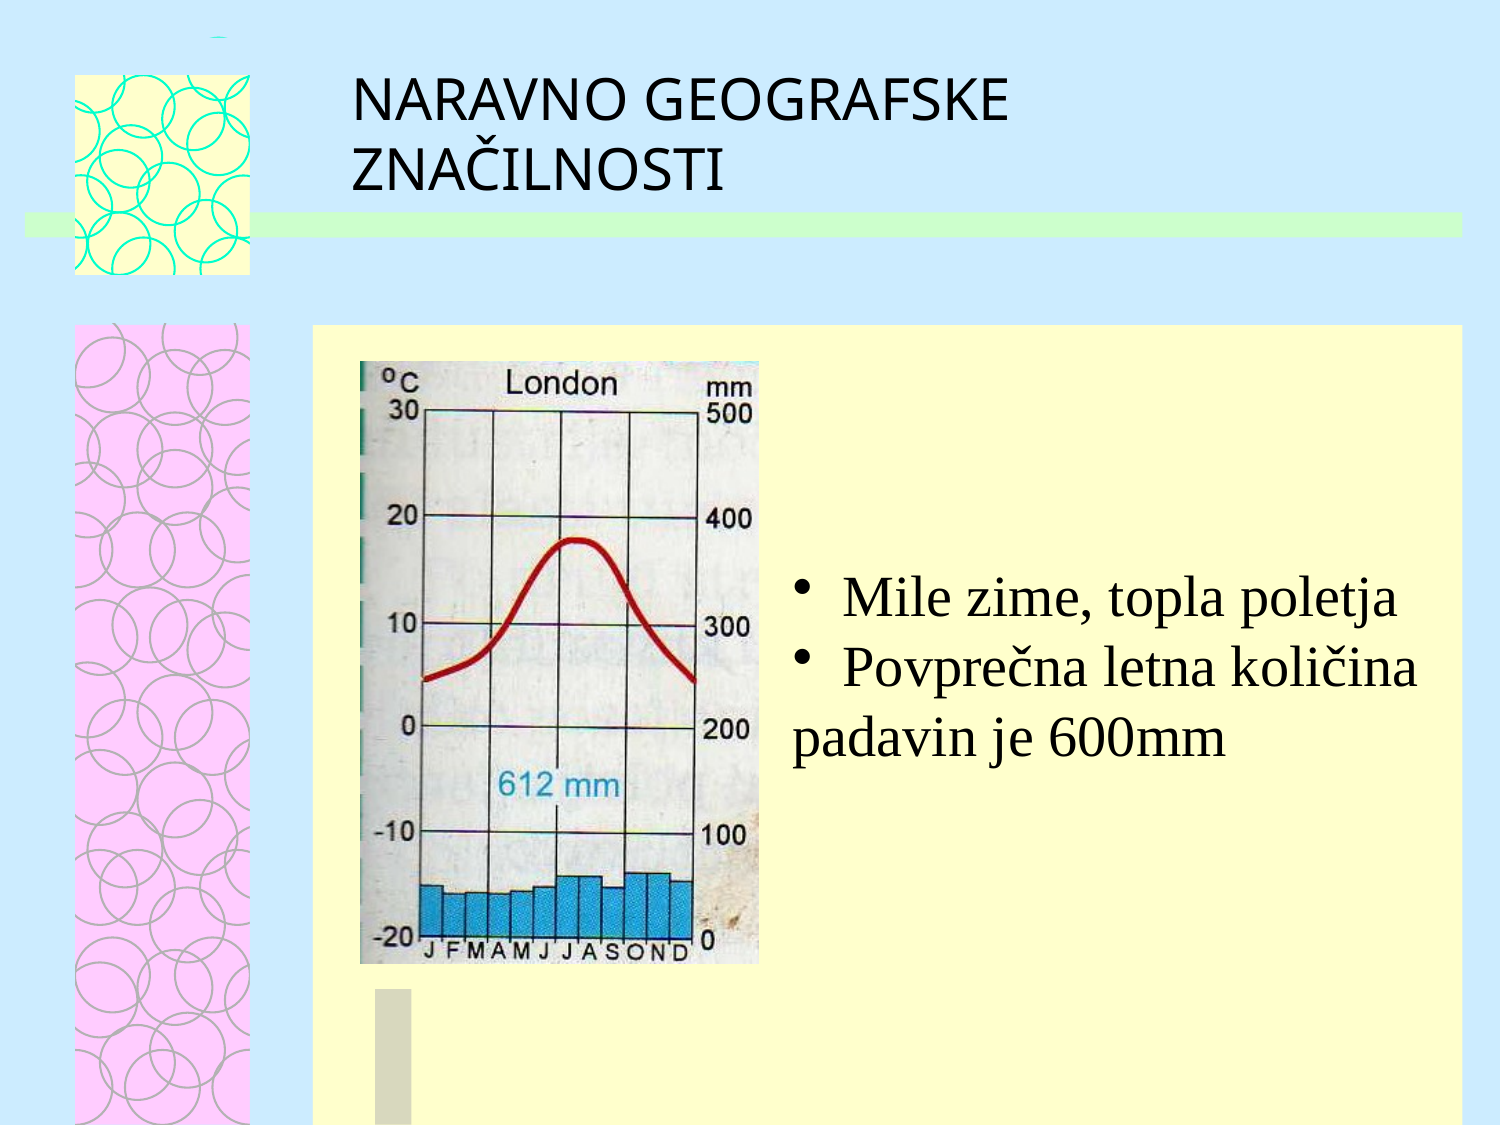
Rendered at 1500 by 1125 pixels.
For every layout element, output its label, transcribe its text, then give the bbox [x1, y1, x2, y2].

text_box NARAVNO GEOGRAFSKE ZNAČILNOSTI [336, 54, 1376, 210]
text_box Mile zime, topla poletja Povprečna letna količina padavin je 600mm [777, 550, 1449, 776]
picture [360, 361, 759, 965]
